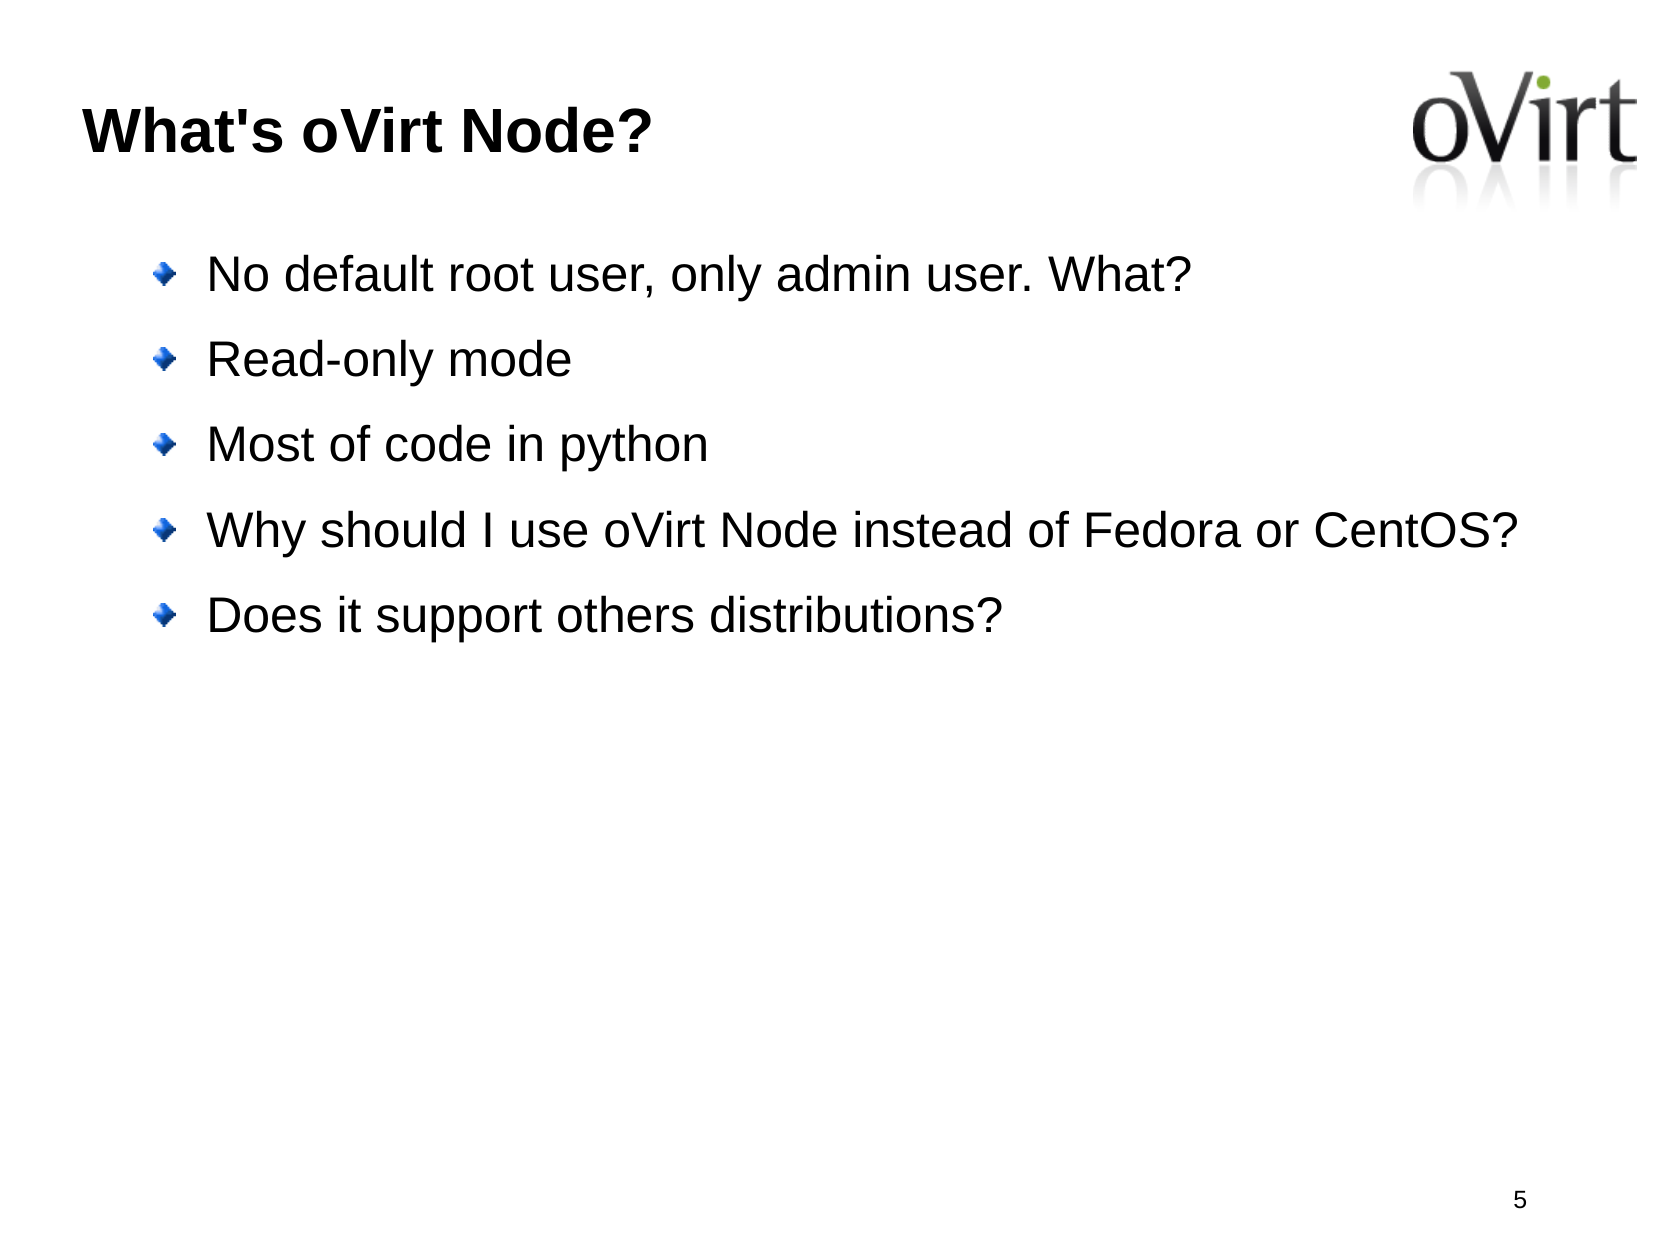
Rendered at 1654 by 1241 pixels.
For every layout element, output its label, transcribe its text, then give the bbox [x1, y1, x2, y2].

list No default root user, only admin user. What? Read-only mode Most of code in python Why should I use oVirt Node instead of Fedora or CentOS? Does it support others distributions? [135, 160, 1606, 955]
title What's oVirt Node? [82, 37, 1303, 226]
picture [1413, 63, 1637, 212]
